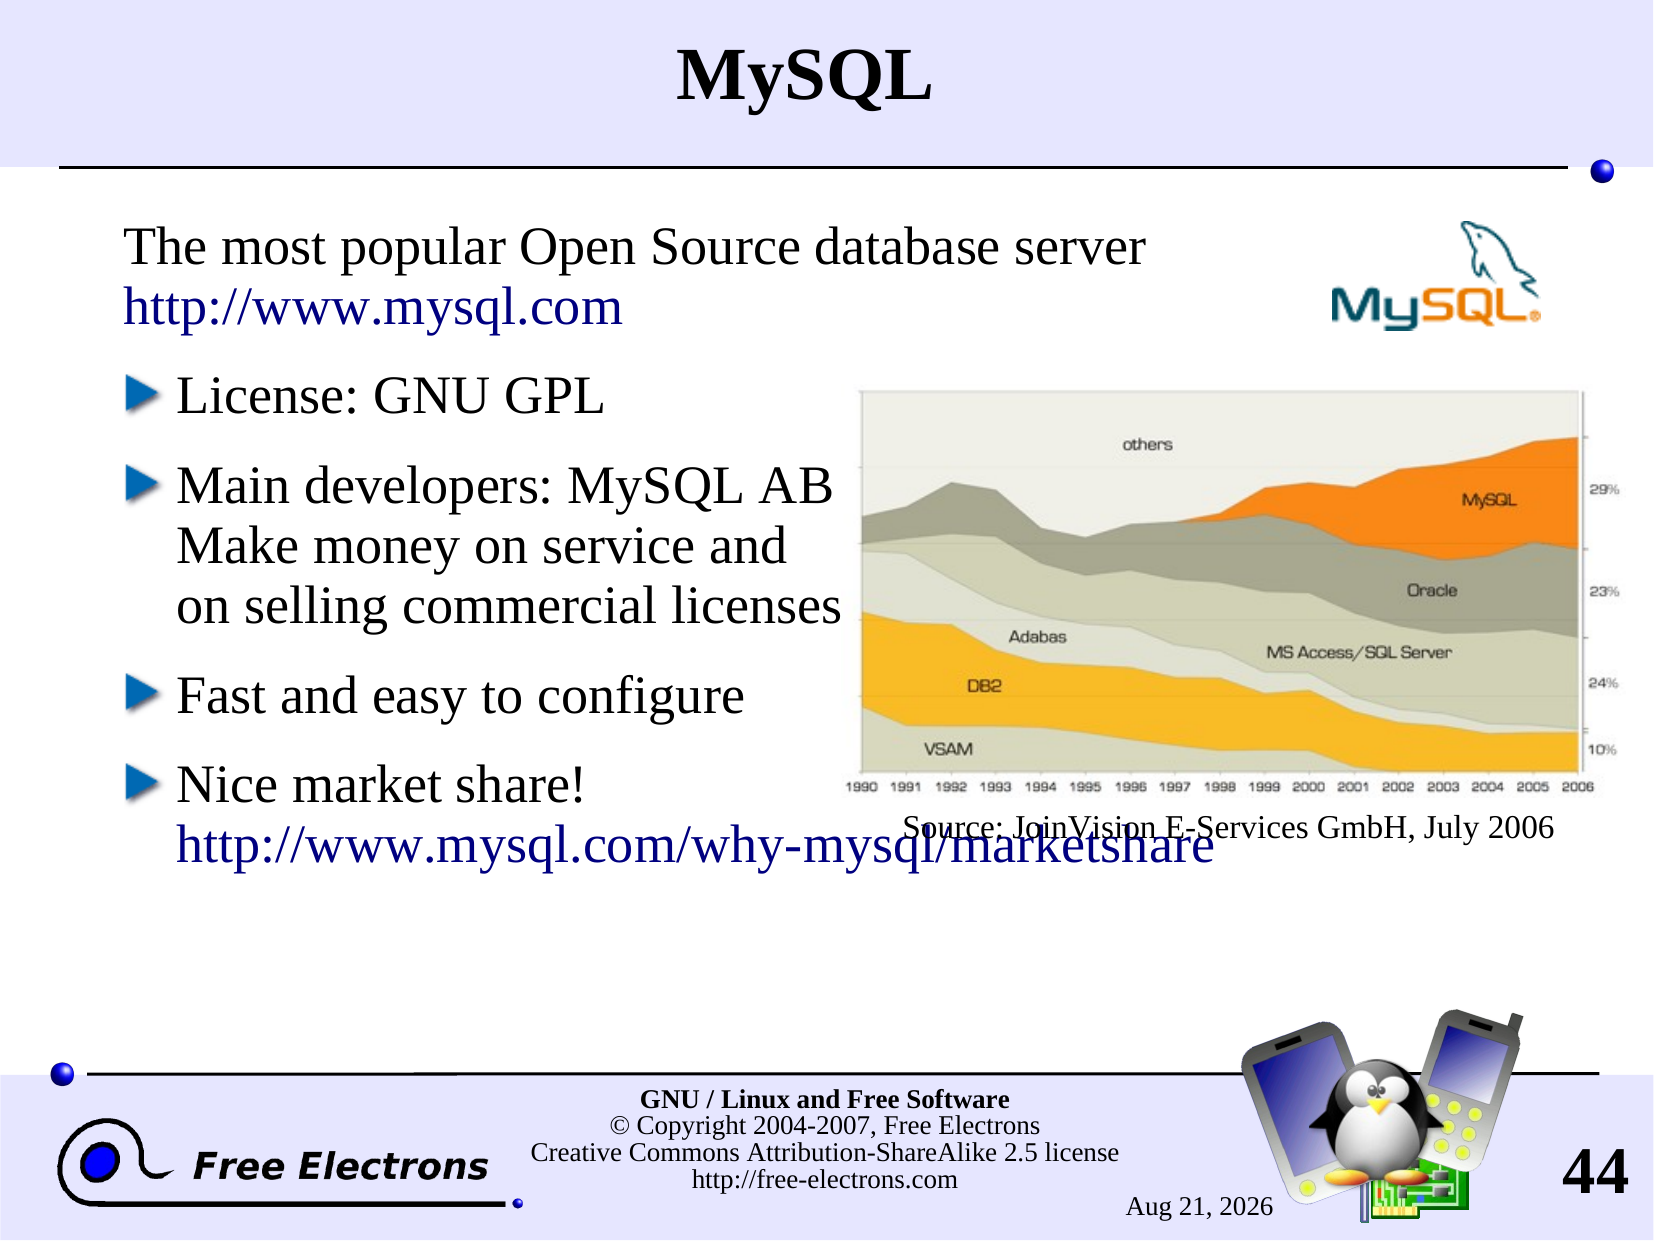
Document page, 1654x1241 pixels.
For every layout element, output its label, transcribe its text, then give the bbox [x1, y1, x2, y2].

picture [1231, 1007, 1538, 1241]
picture [1332, 221, 1541, 331]
picture [50, 1107, 527, 1216]
title MySQL [60, 25, 1551, 124]
text_box Source: JoinVision E-Services GmbH, July 2006 [902, 809, 1556, 850]
list The most popular Open Source database server http://www.mysql.com License: GNU GPL Main developers: MySQL AB Make money on service and on selling commercial licenses Fast and easy to configure Nice market share! http://www.mysql.com/why-mysql/marketshare [105, 216, 1518, 1066]
picture [841, 384, 1626, 798]
